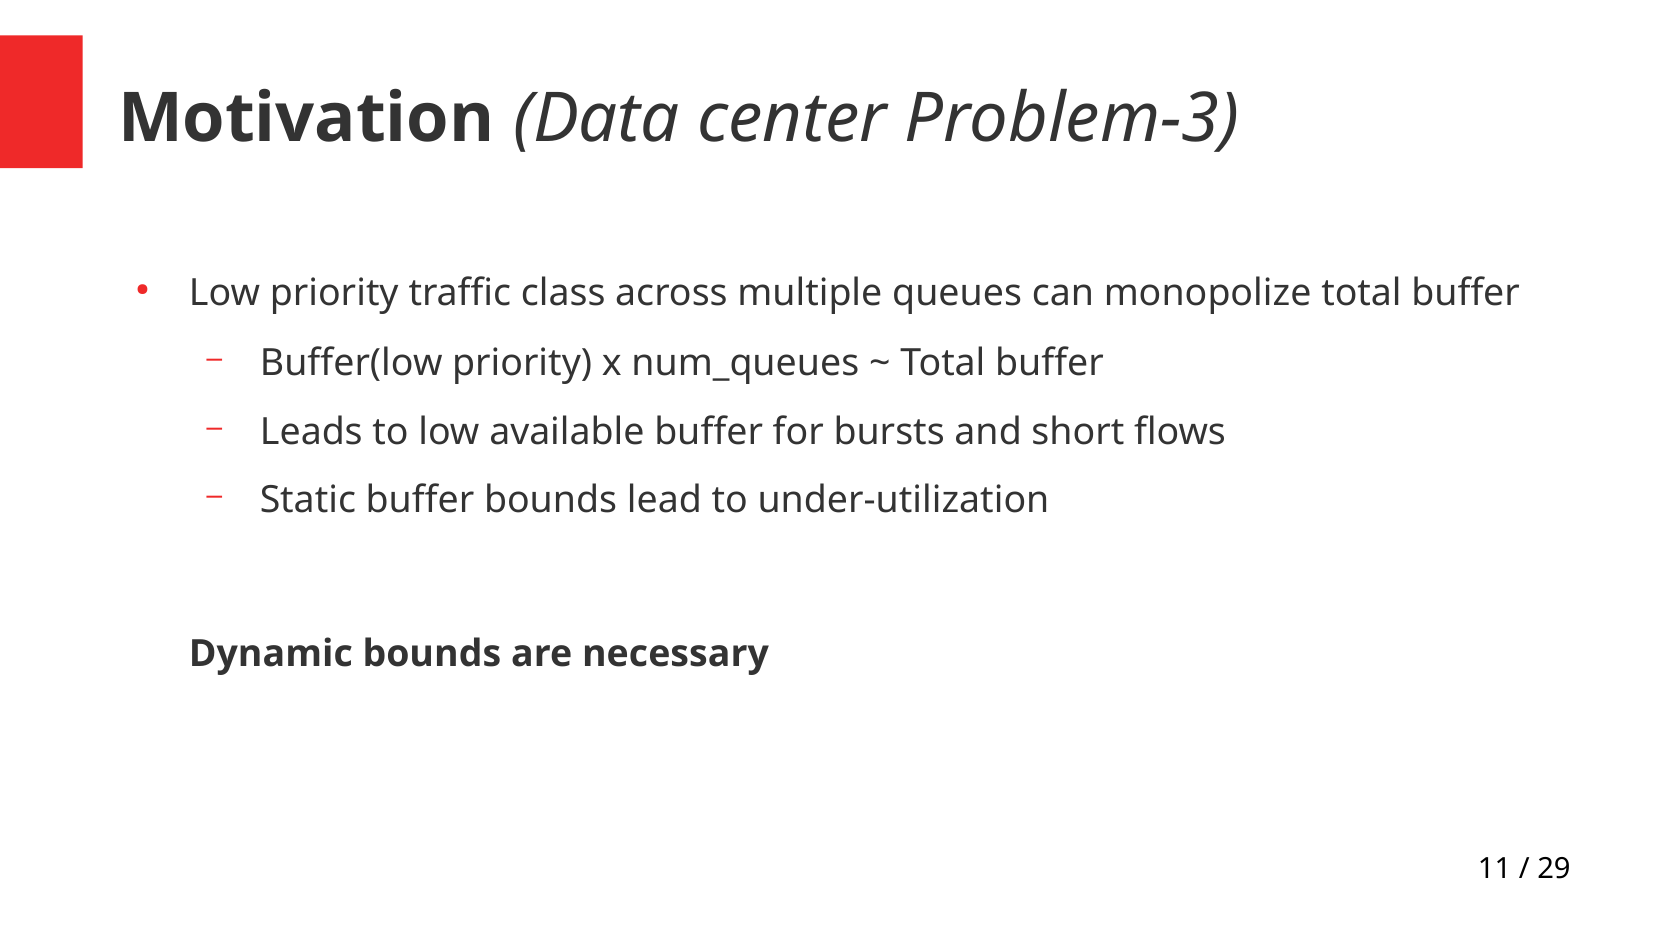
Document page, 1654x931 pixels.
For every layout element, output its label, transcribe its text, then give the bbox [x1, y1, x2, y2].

list Dynamic bounds are necessary [118, 626, 1536, 815]
list Low priority traffic class across multiple queues can monopolize total buffer Buffer(low priority) x num_queues ~ Total buffer Leads to low available buffer for bursts and short flows Static buffer bounds lead to under-utilization [118, 265, 1536, 626]
title Motivation (Data center Problem-3) [118, 36, 1571, 193]
